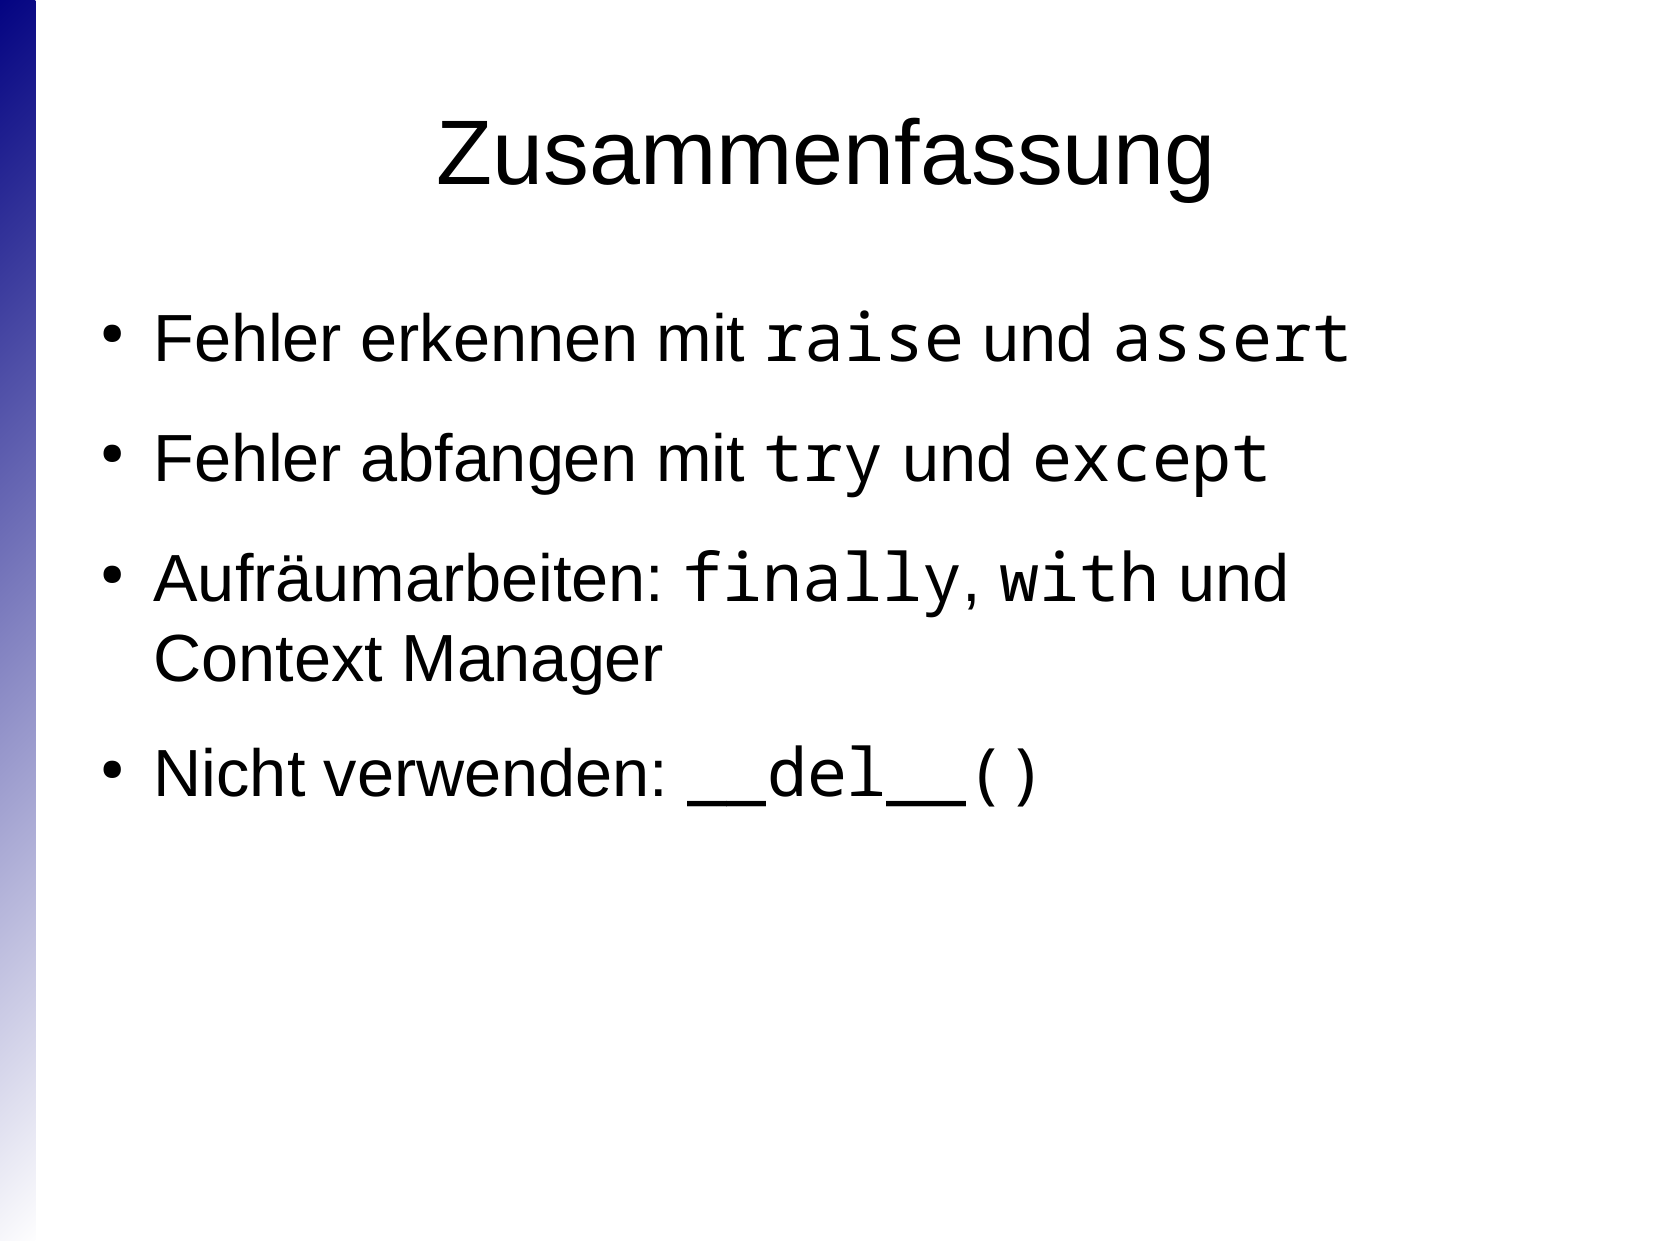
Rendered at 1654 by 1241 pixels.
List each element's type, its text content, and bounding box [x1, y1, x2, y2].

title Zusammenfassung [82, 49, 1571, 257]
list Fehler erkennen mit raise und assert Fehler abfangen mit try und except Aufräumarbeiten: finally, with und Context Manager Nicht verwenden: __del__() [82, 290, 1571, 1109]
